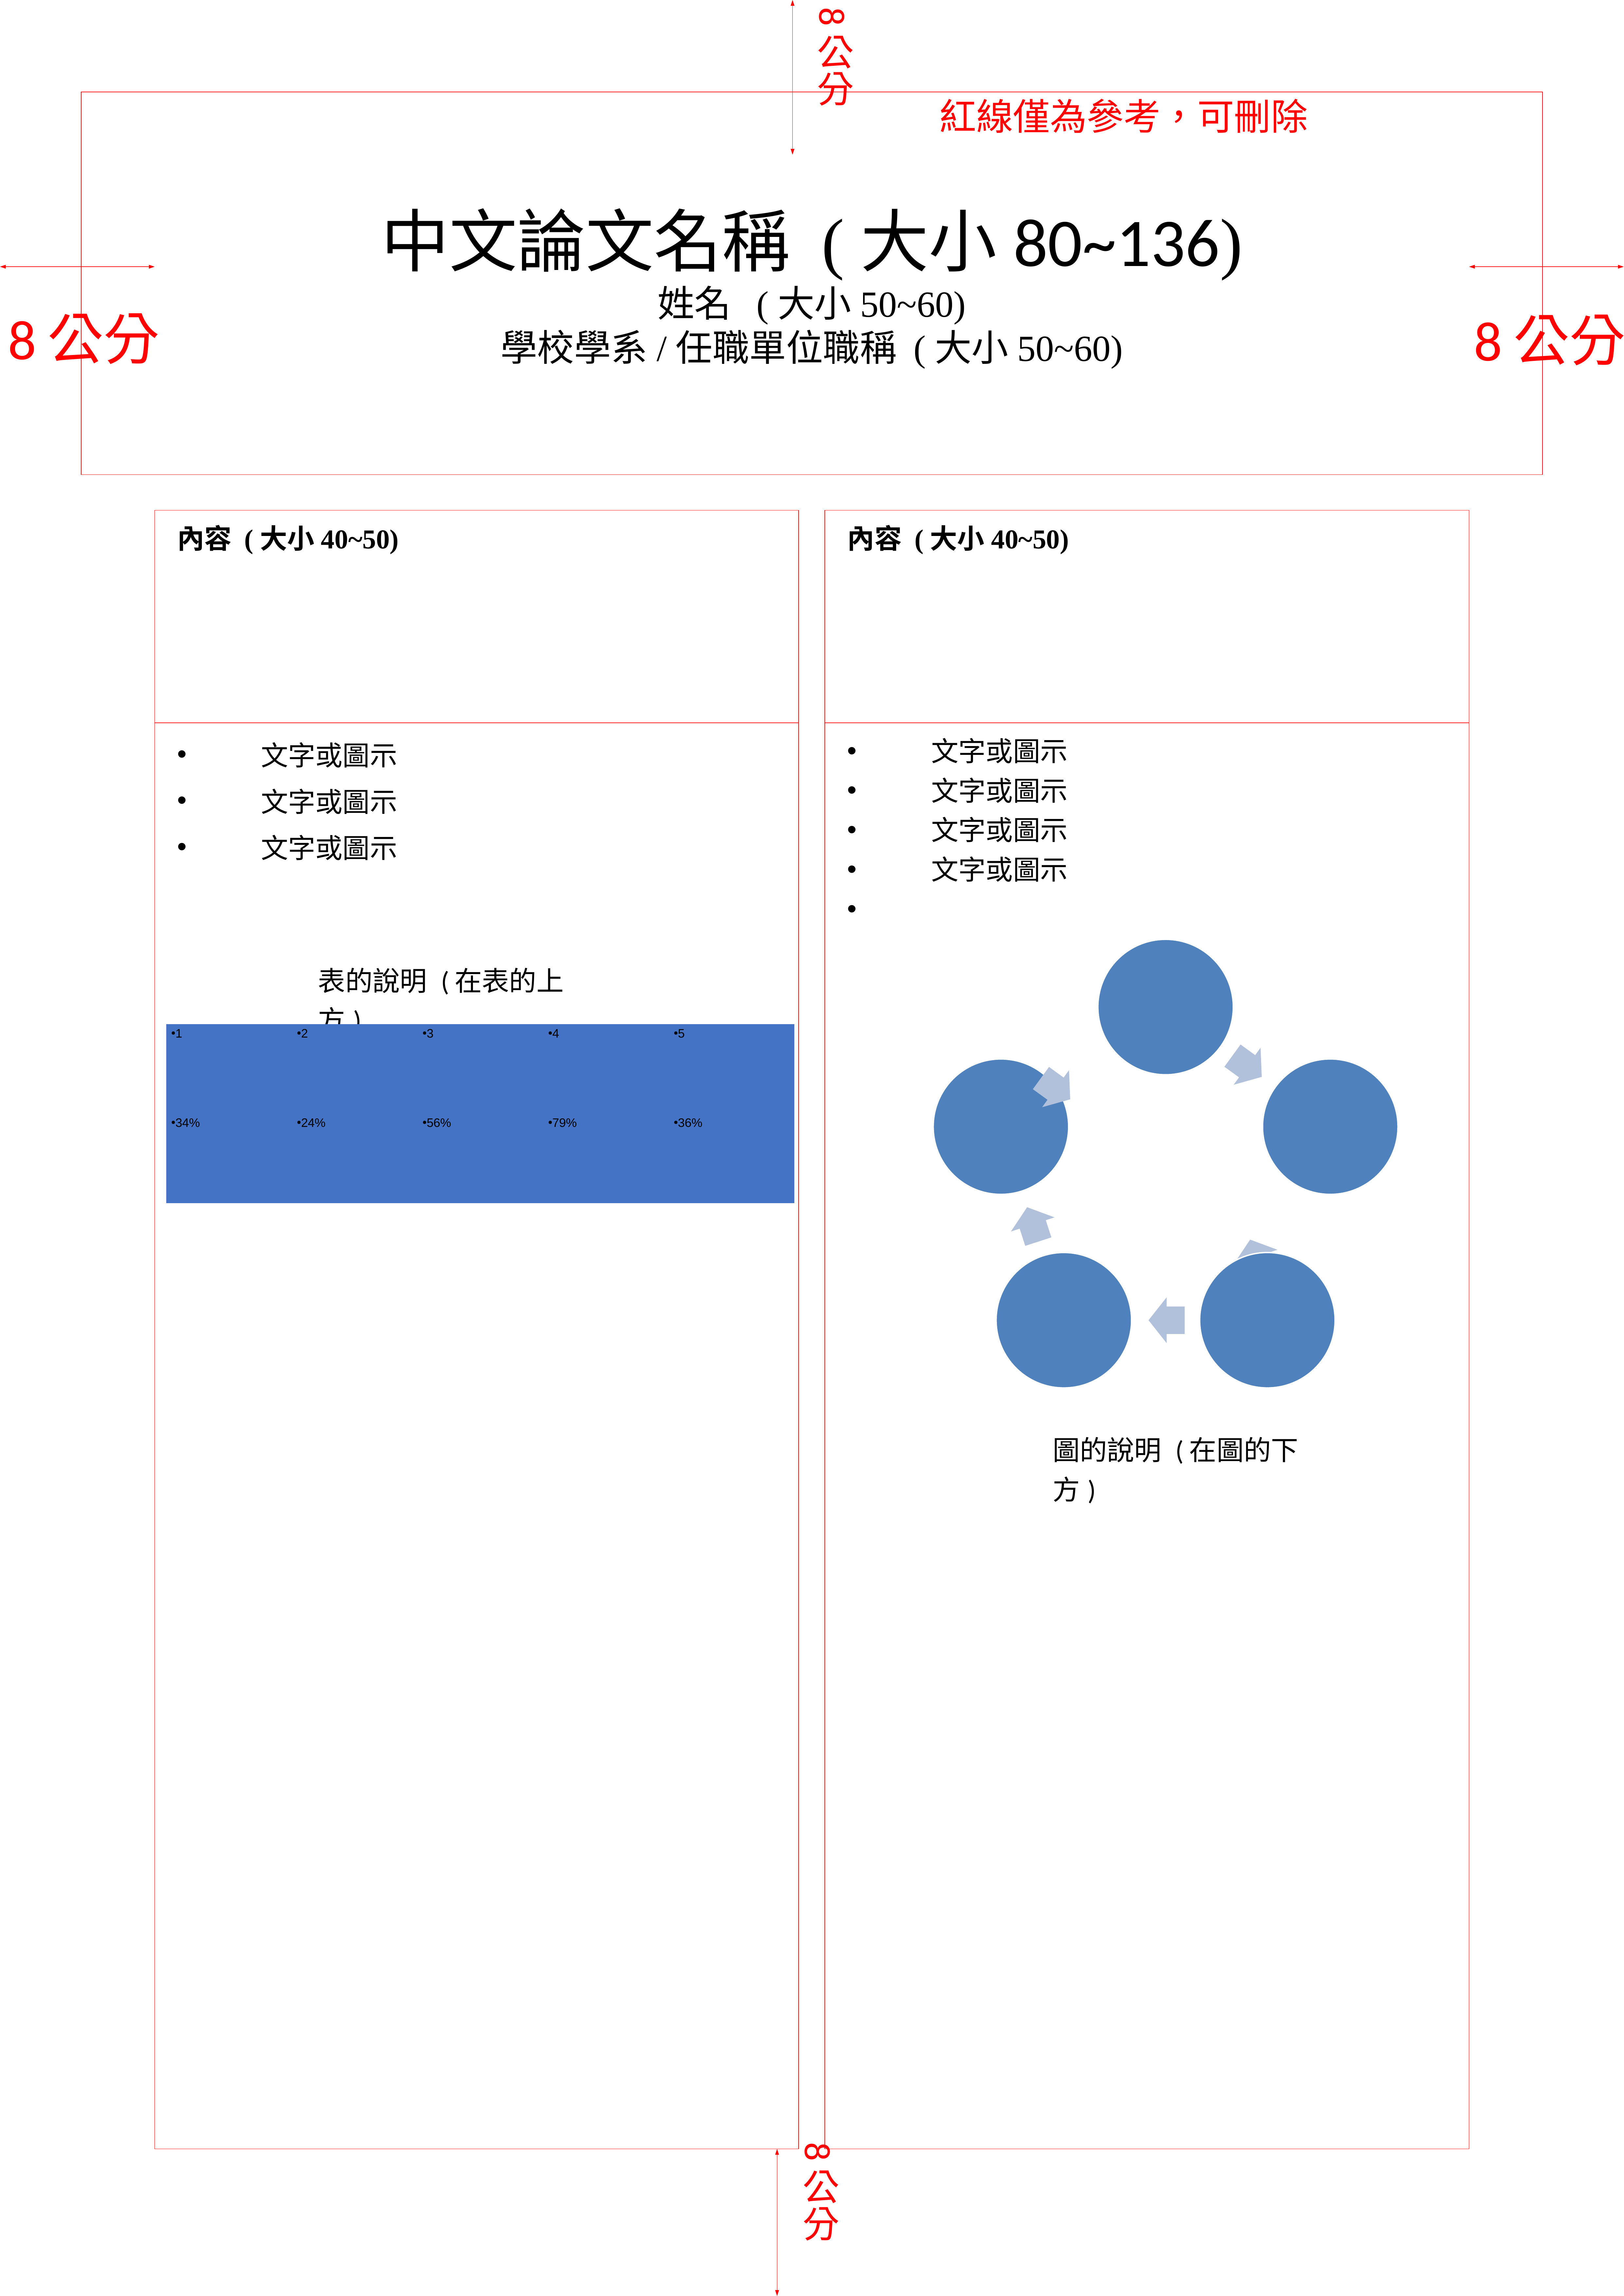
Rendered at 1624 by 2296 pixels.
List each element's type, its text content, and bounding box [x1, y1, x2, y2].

text_box [933, 1059, 1070, 1195]
text_box 8公分 [1469, 294, 1624, 379]
text_box [996, 1252, 1132, 1388]
text_box 8公分 [802, 2, 865, 161]
text_box [1224, 1044, 1262, 1085]
text_box [1200, 1239, 1335, 1388]
text_box [1098, 939, 1234, 1075]
table_header 1 [166, 1024, 292, 1113]
text_box [1262, 1059, 1398, 1195]
list 文字或圖示 文字或圖示 文字或圖示 文字或圖示 [825, 722, 1469, 2149]
text_box 紅線僅為參考，可刪除 [934, 85, 1330, 135]
text_box [1011, 1207, 1055, 1246]
table_cell 36% [669, 1113, 794, 1203]
text_box 8公分 [787, 2137, 850, 2296]
text_box 8公分 [3, 292, 167, 365]
list 內容 (大小40~50) [825, 510, 1469, 722]
table_header 2 [292, 1024, 418, 1113]
table_header 3 [418, 1024, 543, 1113]
table_cell 24% [292, 1113, 418, 1203]
text_box 圖的說明 (在圖的下方) [1048, 1426, 1330, 1529]
table_cell 34% [166, 1113, 292, 1203]
table_cell 79% [543, 1113, 669, 1203]
table_cell 56% [418, 1113, 543, 1203]
list 內容 (大小40~50) [154, 510, 799, 722]
title 中文論文名稱 (大小80~136) 姓名 (大小50~60) 學校學系/任職單位職稱 (大小50~60) [154, 162, 1469, 487]
table_header 4 [543, 1024, 669, 1113]
list 文字或圖示 文字或圖示 文字或圖示 [154, 722, 799, 2149]
table_header 5 [669, 1024, 794, 1113]
text_box [1148, 1297, 1185, 1343]
